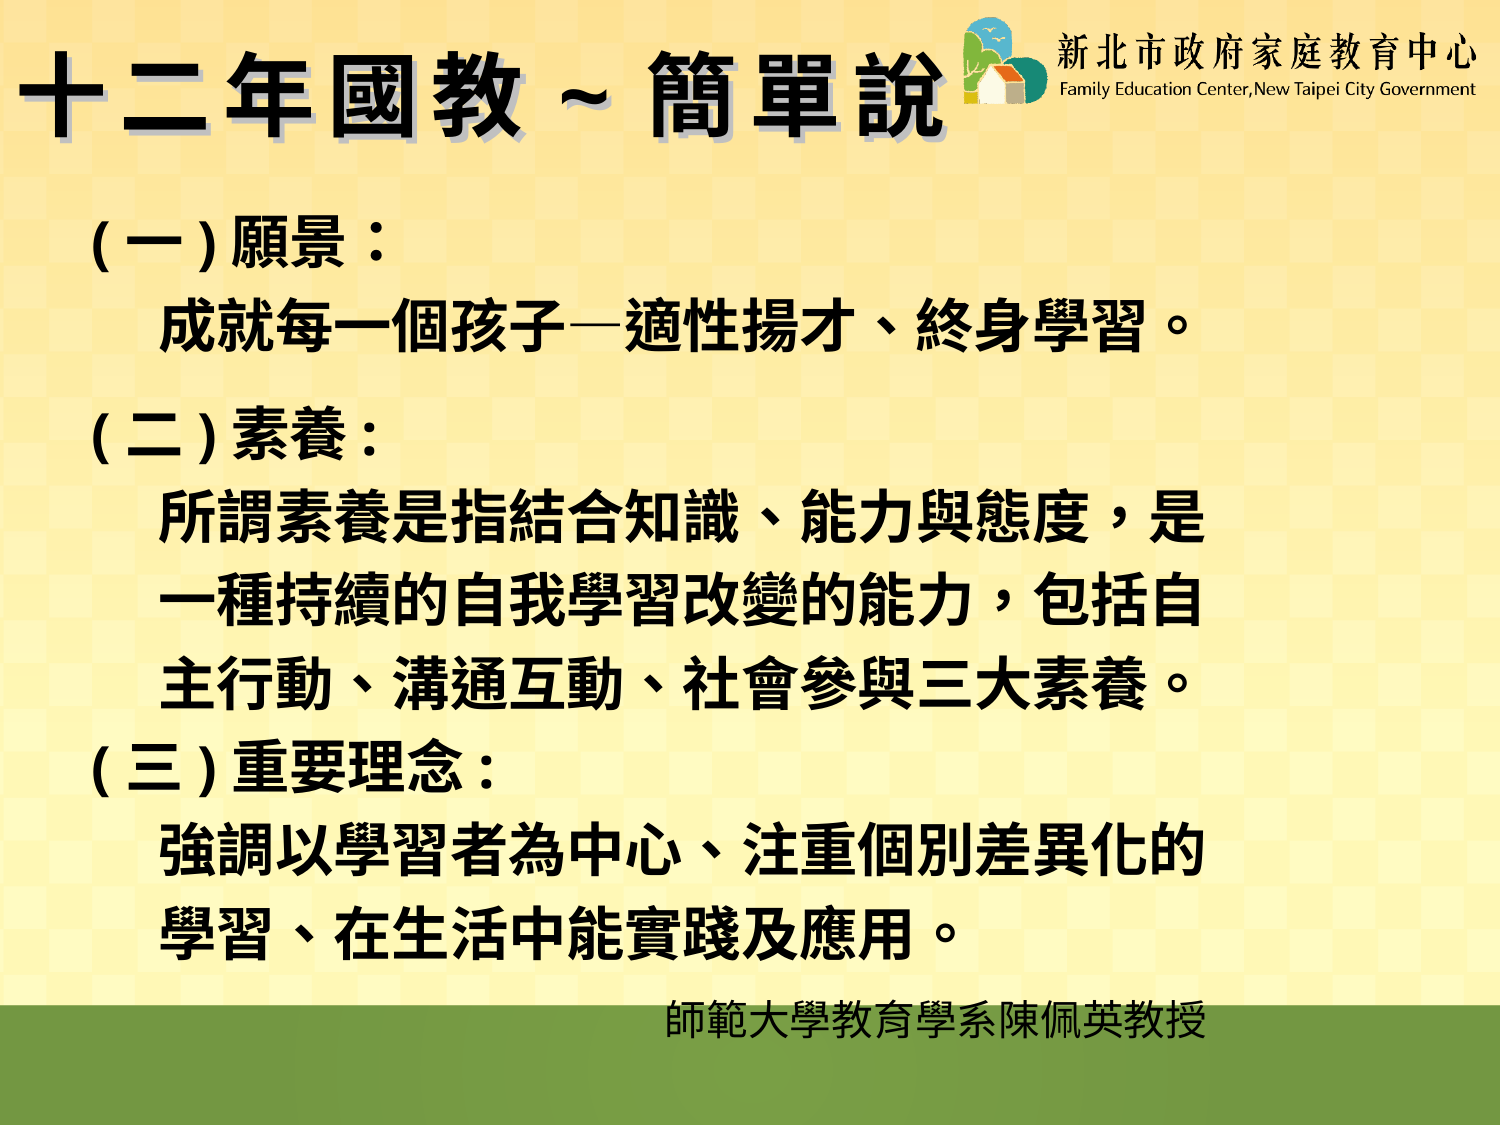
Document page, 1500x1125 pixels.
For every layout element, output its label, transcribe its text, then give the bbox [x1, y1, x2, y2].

text_box 十二年國教~簡單說 [0, 30, 1052, 158]
text_box (一)願景： 成就每一個孩子—適性揚才、終身學習。 (二)素養: 所謂素養是指結合知識、能力與態度，是 一種持續的自我學習改變的能力，包括自 主行動、溝通互動、社會參與三大素養。 (三)重要理念: 強調以學習者為中心、注重個別差異化的 學習、在生活中能實踐及應用。 師範大學教育學系陳佩英教授 [76, 184, 1317, 1067]
